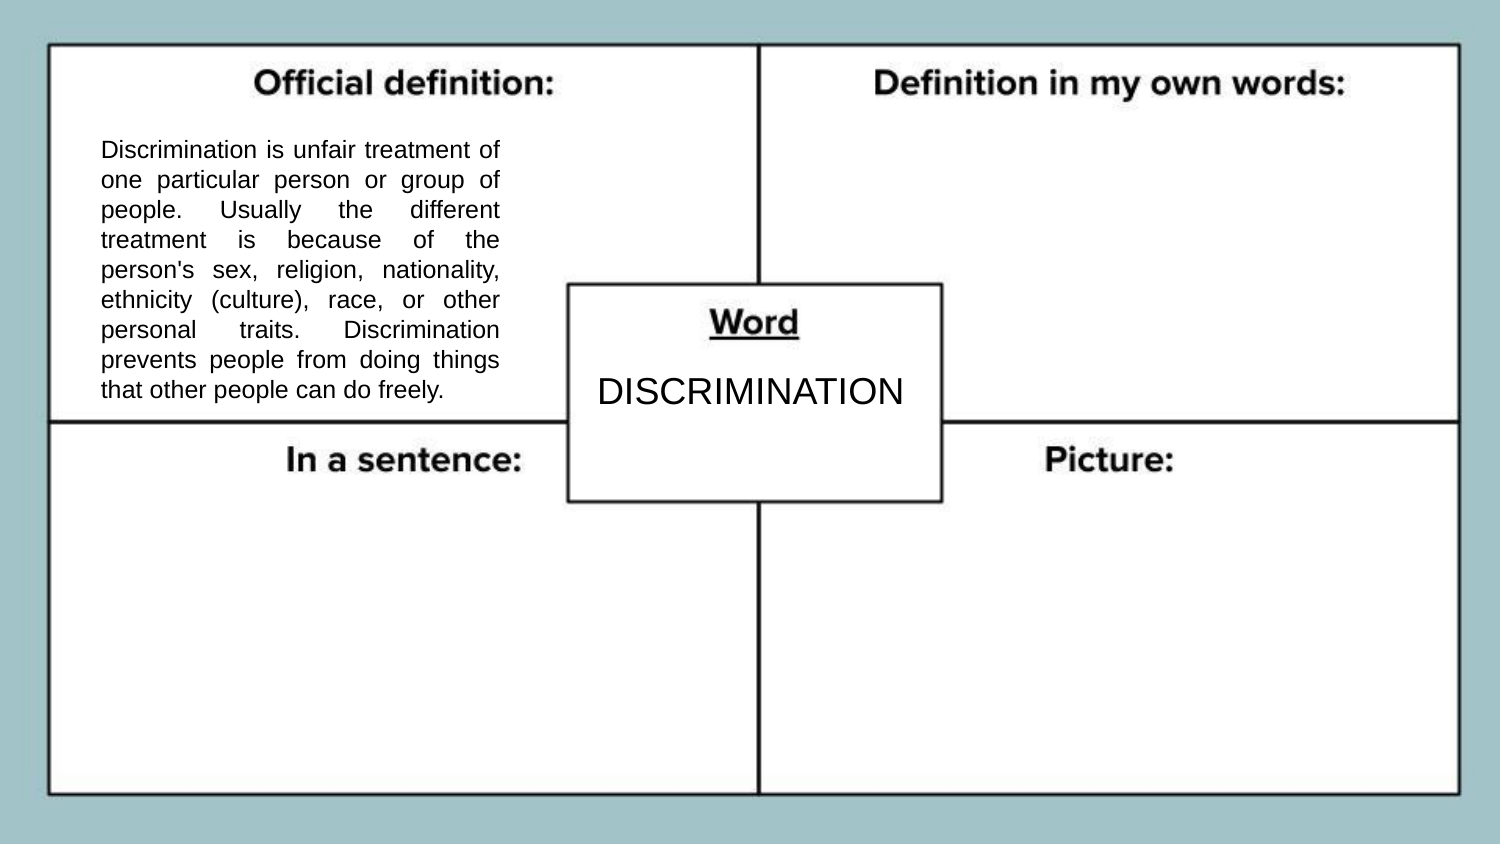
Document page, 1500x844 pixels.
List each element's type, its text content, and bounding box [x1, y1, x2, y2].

text_box Discrimination is unfair treatment of one particular person or group of people. Usually the different treatment is because of the person's sex, religion, nationality, ethnicity (culture), race, or other personal traits. Discrimination prevents people from doing things that other people can do freely. [85, 118, 517, 419]
picture [0, 0, 1500, 844]
text_box DISCRIMINATION [582, 351, 923, 427]
